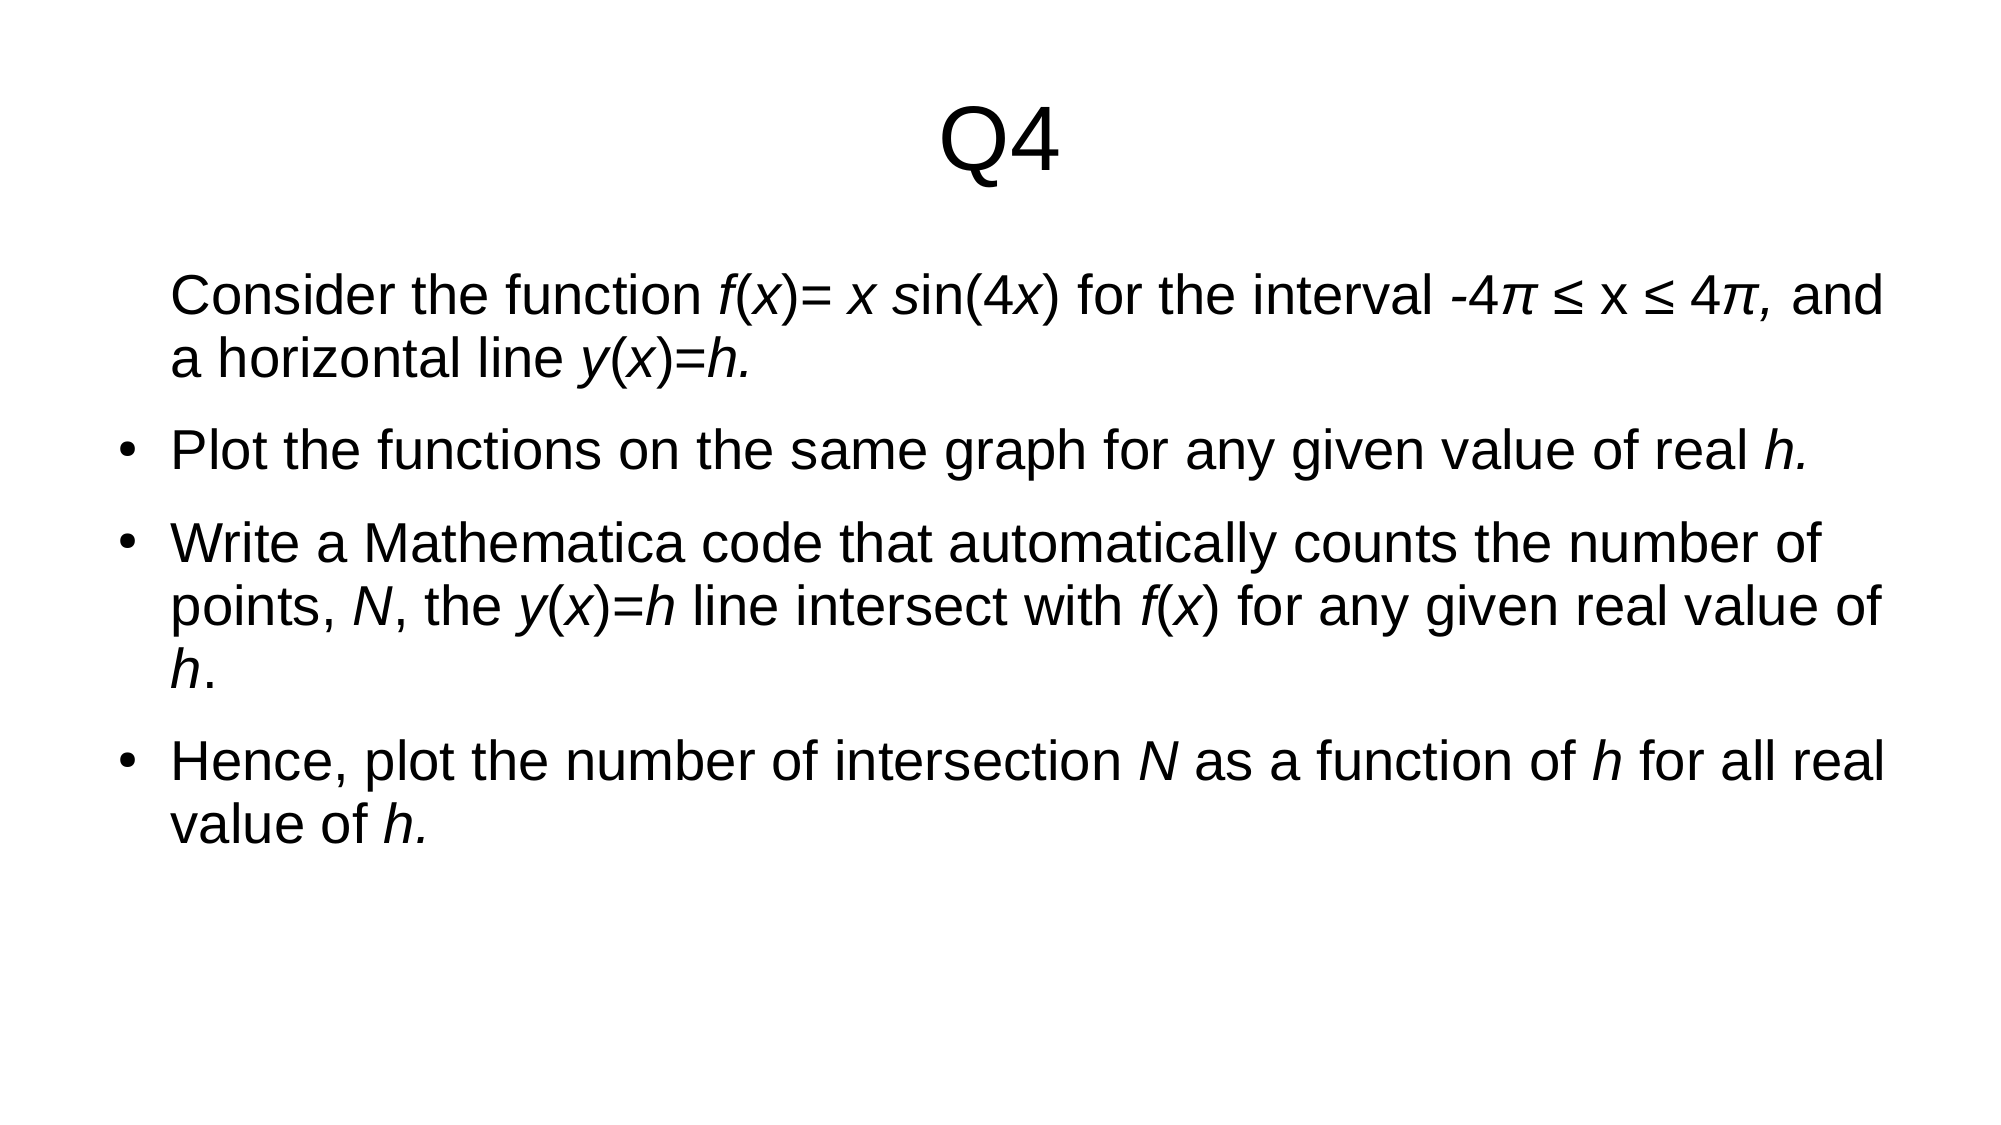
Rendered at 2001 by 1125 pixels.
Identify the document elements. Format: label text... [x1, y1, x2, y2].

list Consider the function f(x)= x sin(4x) for the interval -4π ≤ x ≤ 4π, and a horizontal line y(x)=h. Plot the functions on the same graph for any given value of real h. Write a Mathematica code that automatically counts the number of points, N, the y(x)=h line intersect with f(x) for any given real value of h. Hence, plot the number of intersection N as a function of h for all real value of h. [99, 263, 1900, 916]
title Q4 [99, 44, 1900, 233]
